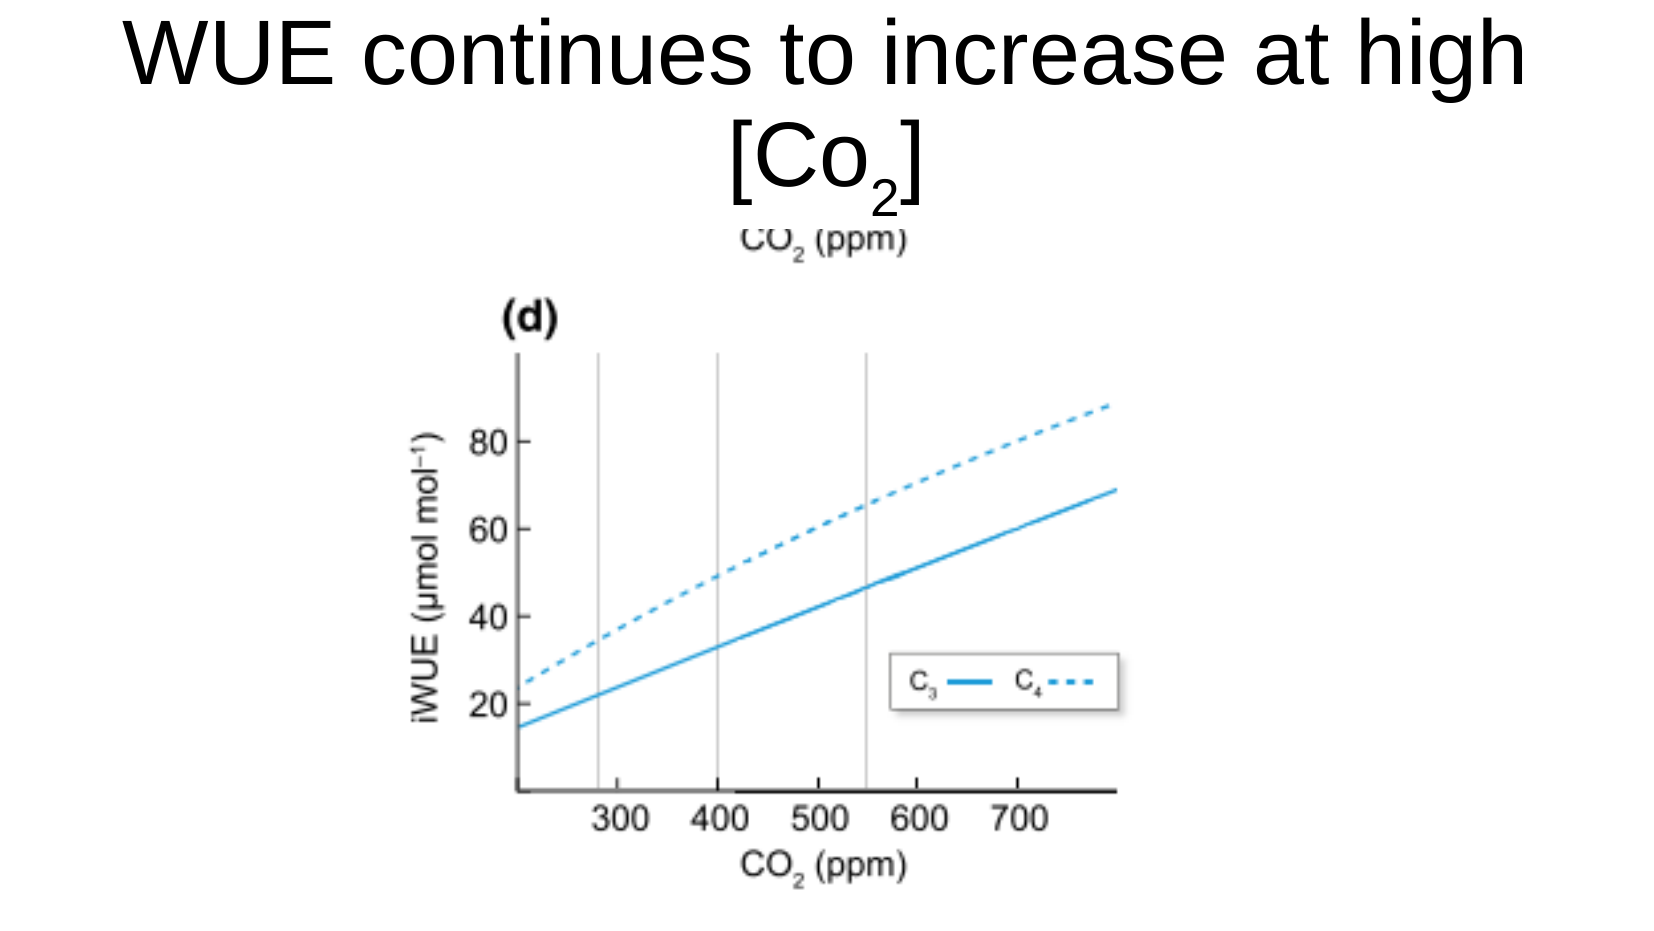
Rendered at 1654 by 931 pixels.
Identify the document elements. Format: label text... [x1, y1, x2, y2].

title WUE continues to increase at high [Co2] [82, 1, 1571, 229]
picture [343, 229, 1224, 919]
